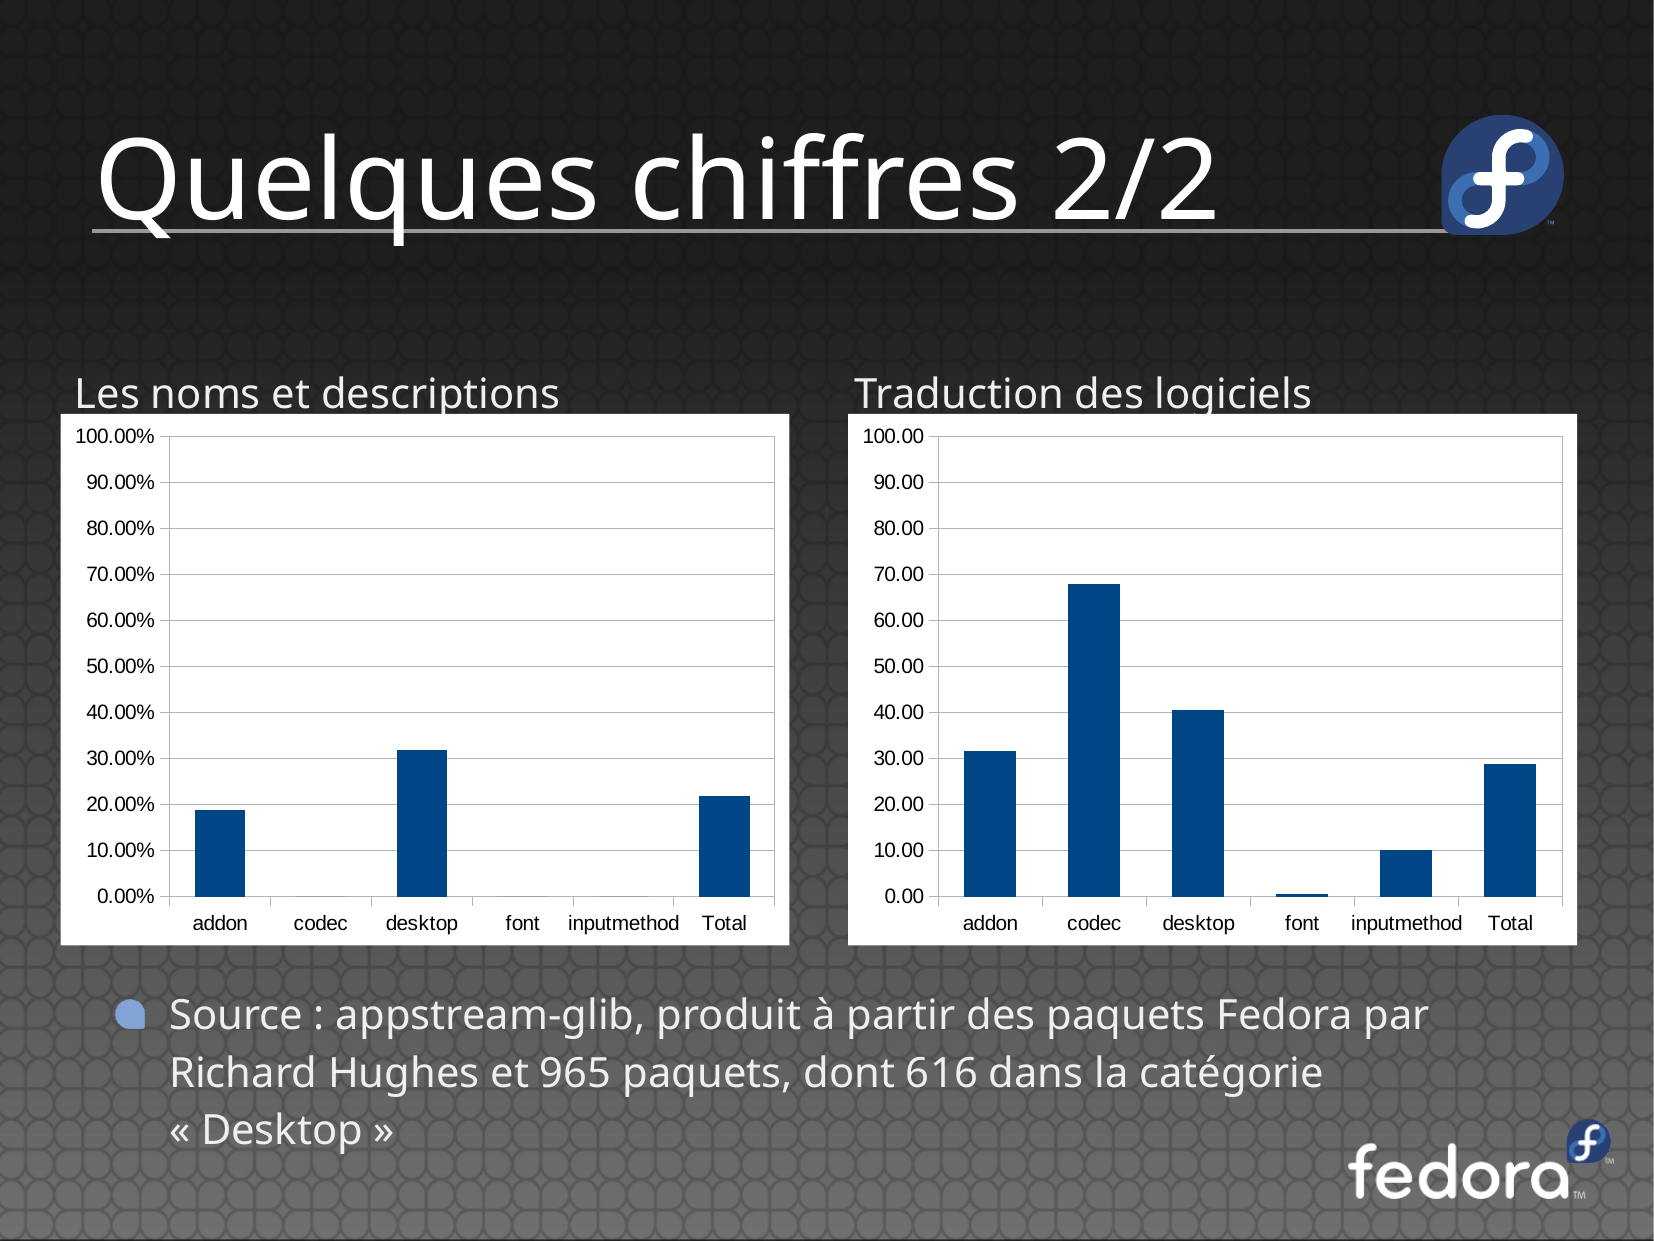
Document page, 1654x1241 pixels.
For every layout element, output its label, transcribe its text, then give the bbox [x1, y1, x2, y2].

chart [60, 413, 790, 946]
list Traduction des logiciels [854, 363, 1624, 413]
title Quelques chiffres 2/2 [94, 100, 1426, 251]
picture [0, 0, 1654, 1241]
chart [848, 413, 1578, 946]
list Les noms et descriptions [74, 363, 844, 413]
list Source : appstream-glib, produit à partir des paquets Fedora par Richard Hughes et 965 paquets, dont 616 dans la catégorie « Desktop » [98, 985, 1477, 1138]
